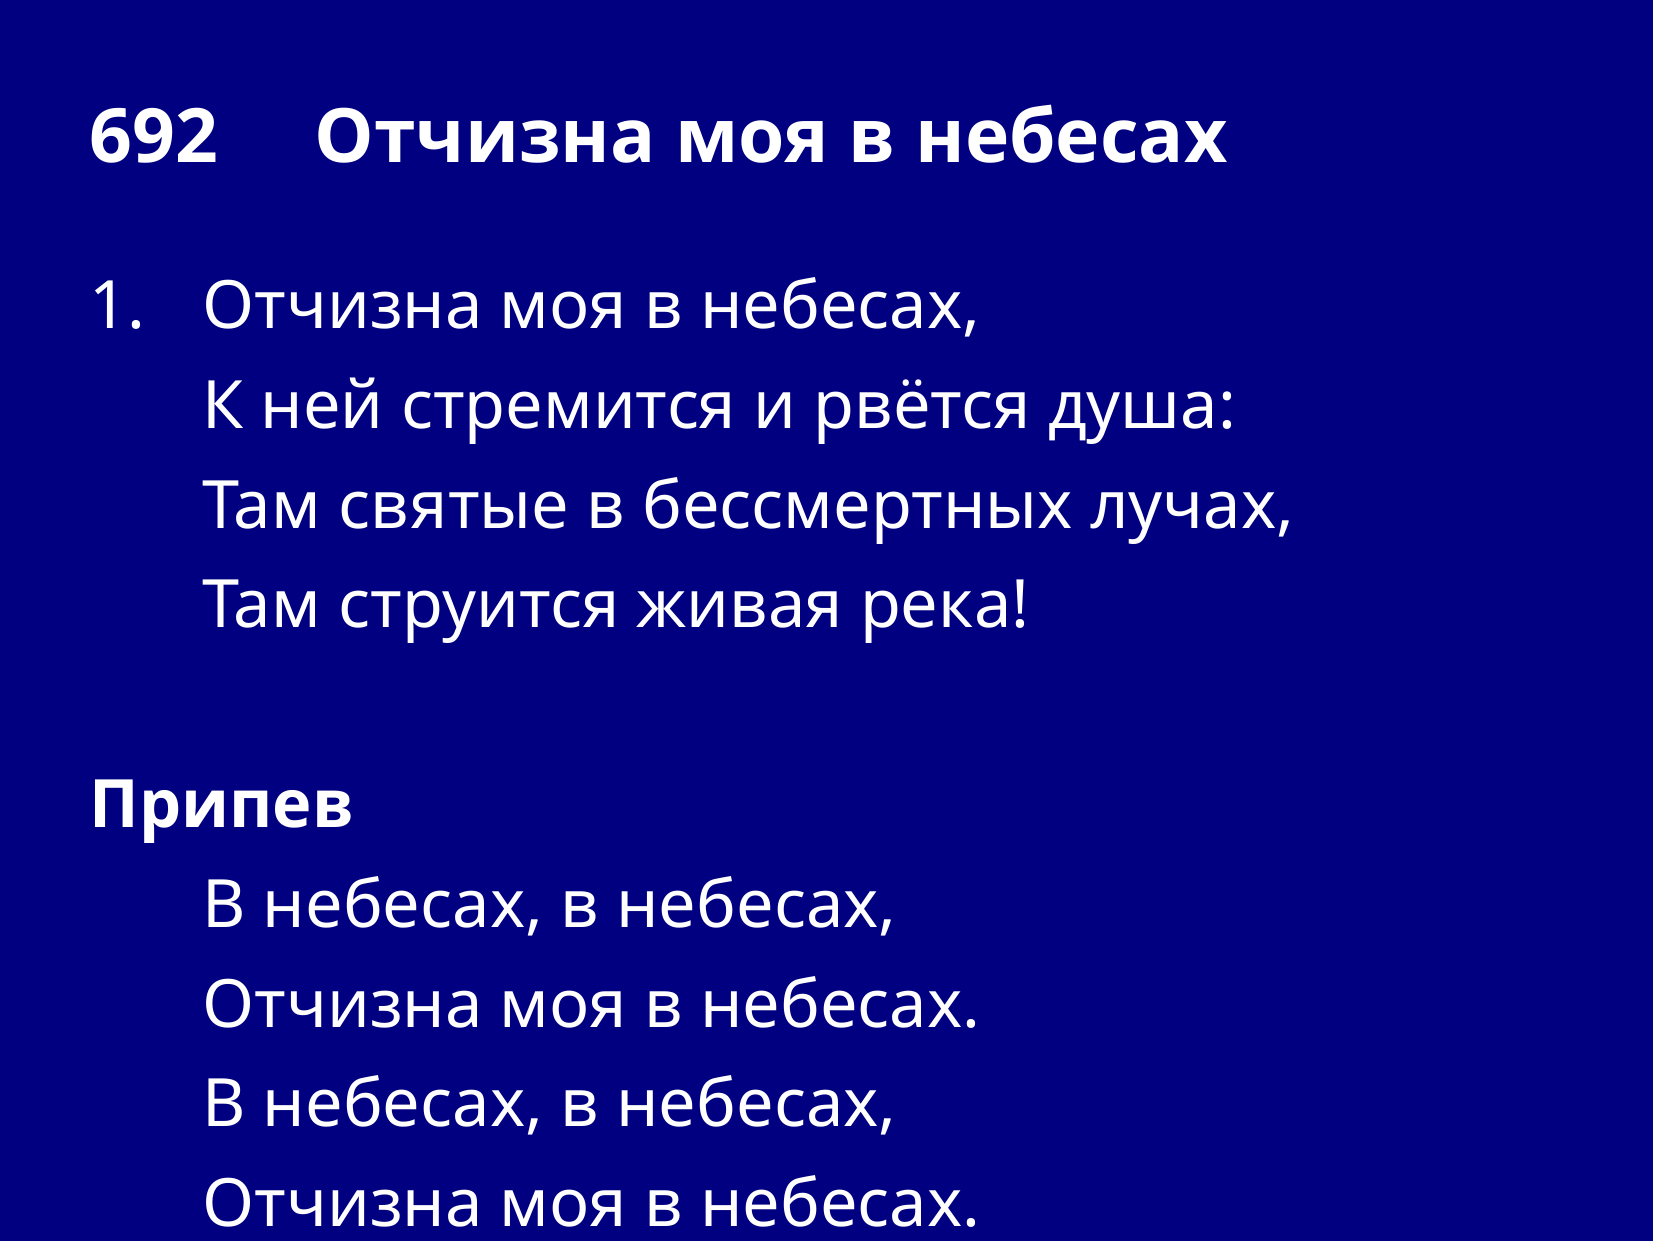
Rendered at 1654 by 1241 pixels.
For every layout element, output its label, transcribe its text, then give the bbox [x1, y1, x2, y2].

text_box 692 Отчизна моя в небесах [75, 75, 1576, 188]
text_box 1. Отчизна моя в небесах, К ней стремится и рвётся душа: Там святые в бессмертных лучах, Там струится живая река! Припев В небесах, в небесах, Отчизна моя в небесах. В небесах, в небесах, Отчизна моя в небесах. [75, 188, 1576, 1163]
